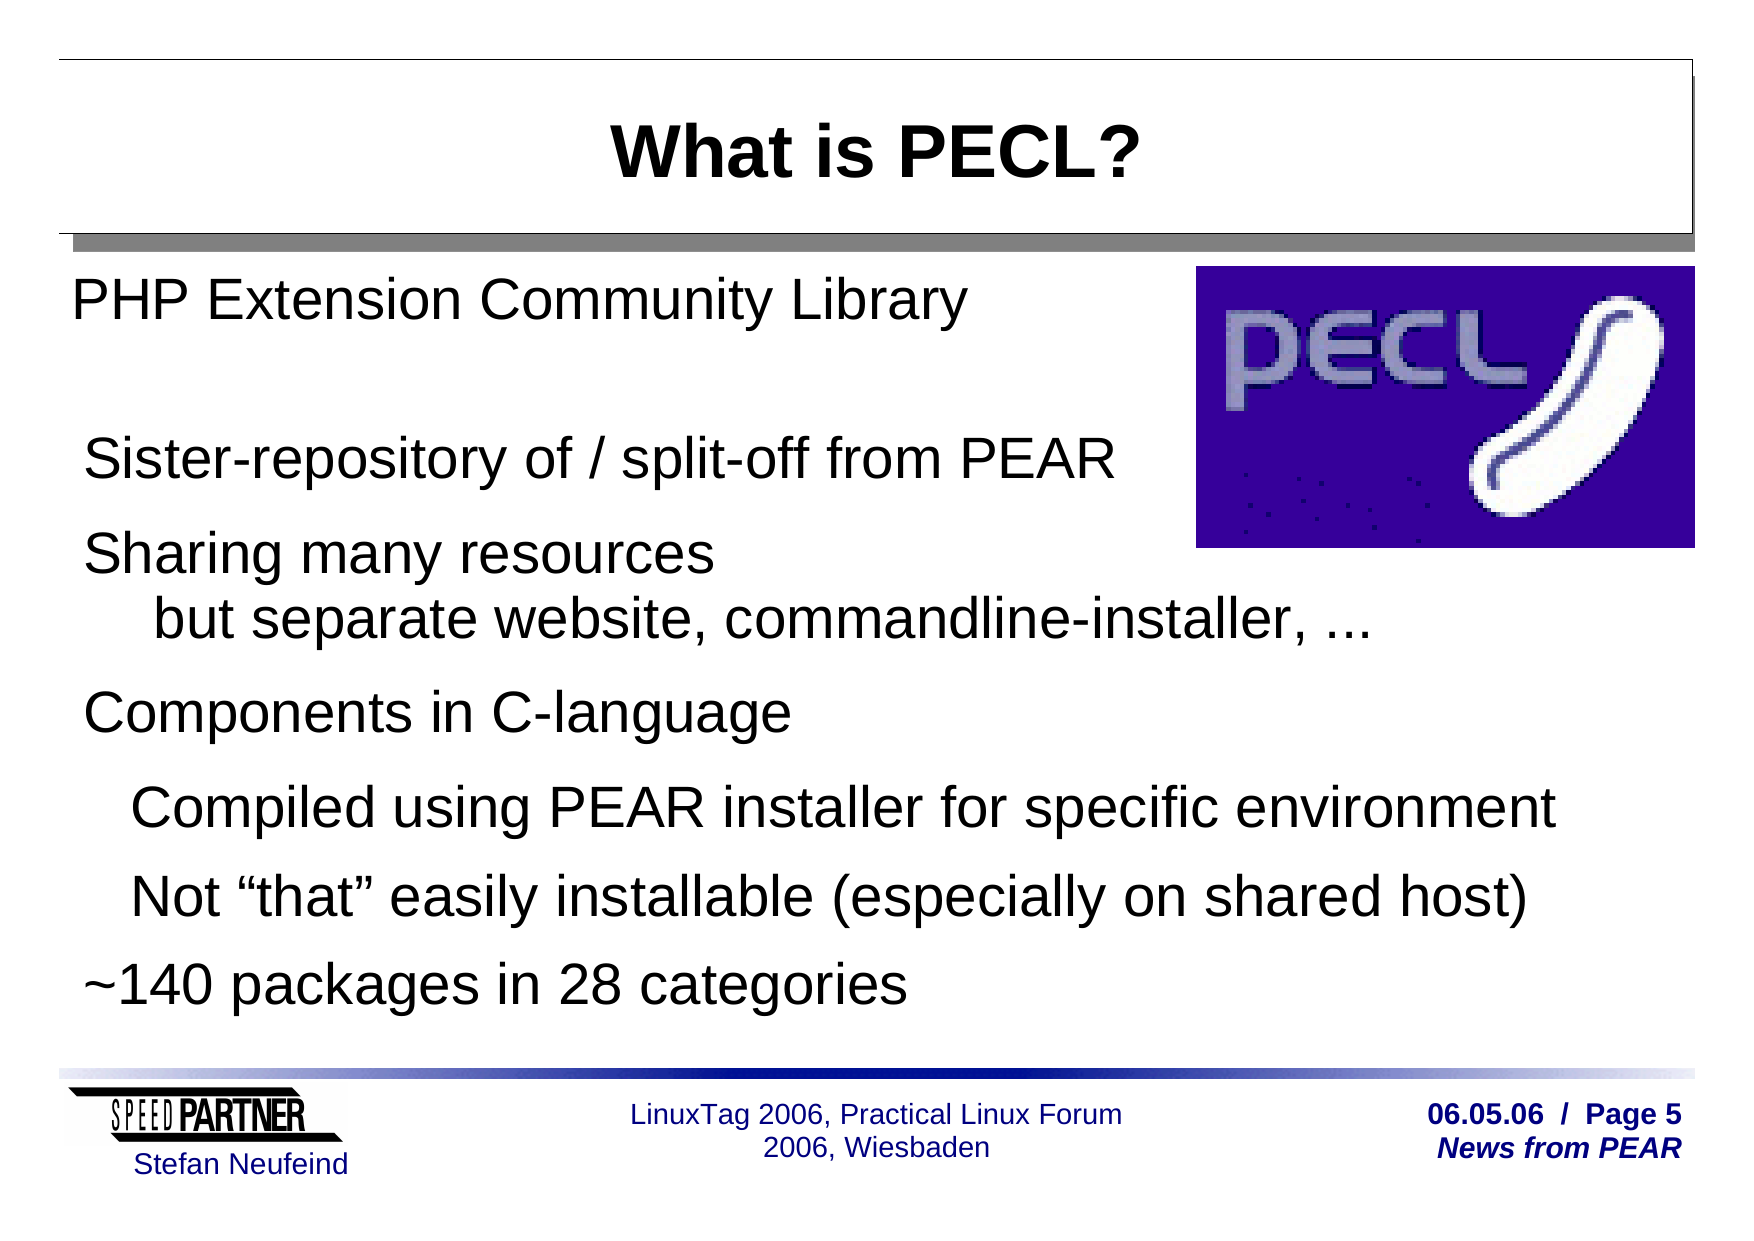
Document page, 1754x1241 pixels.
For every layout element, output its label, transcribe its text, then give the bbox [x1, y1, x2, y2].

picture [1196, 266, 1695, 549]
title What is PECL? [59, 59, 1695, 244]
picture [59, 1068, 1695, 1079]
picture [64, 1082, 348, 1146]
list PHP Extension Community Library Sister-repository of / split-off from PEAR Sharing many resources but separate website, commandline-installer, ... Components in C-language Compiled using PEAR installer for specific environment Not “that” easily installable (especially on shared host) ~140 packages in 28 categories [71, 266, 1695, 1067]
